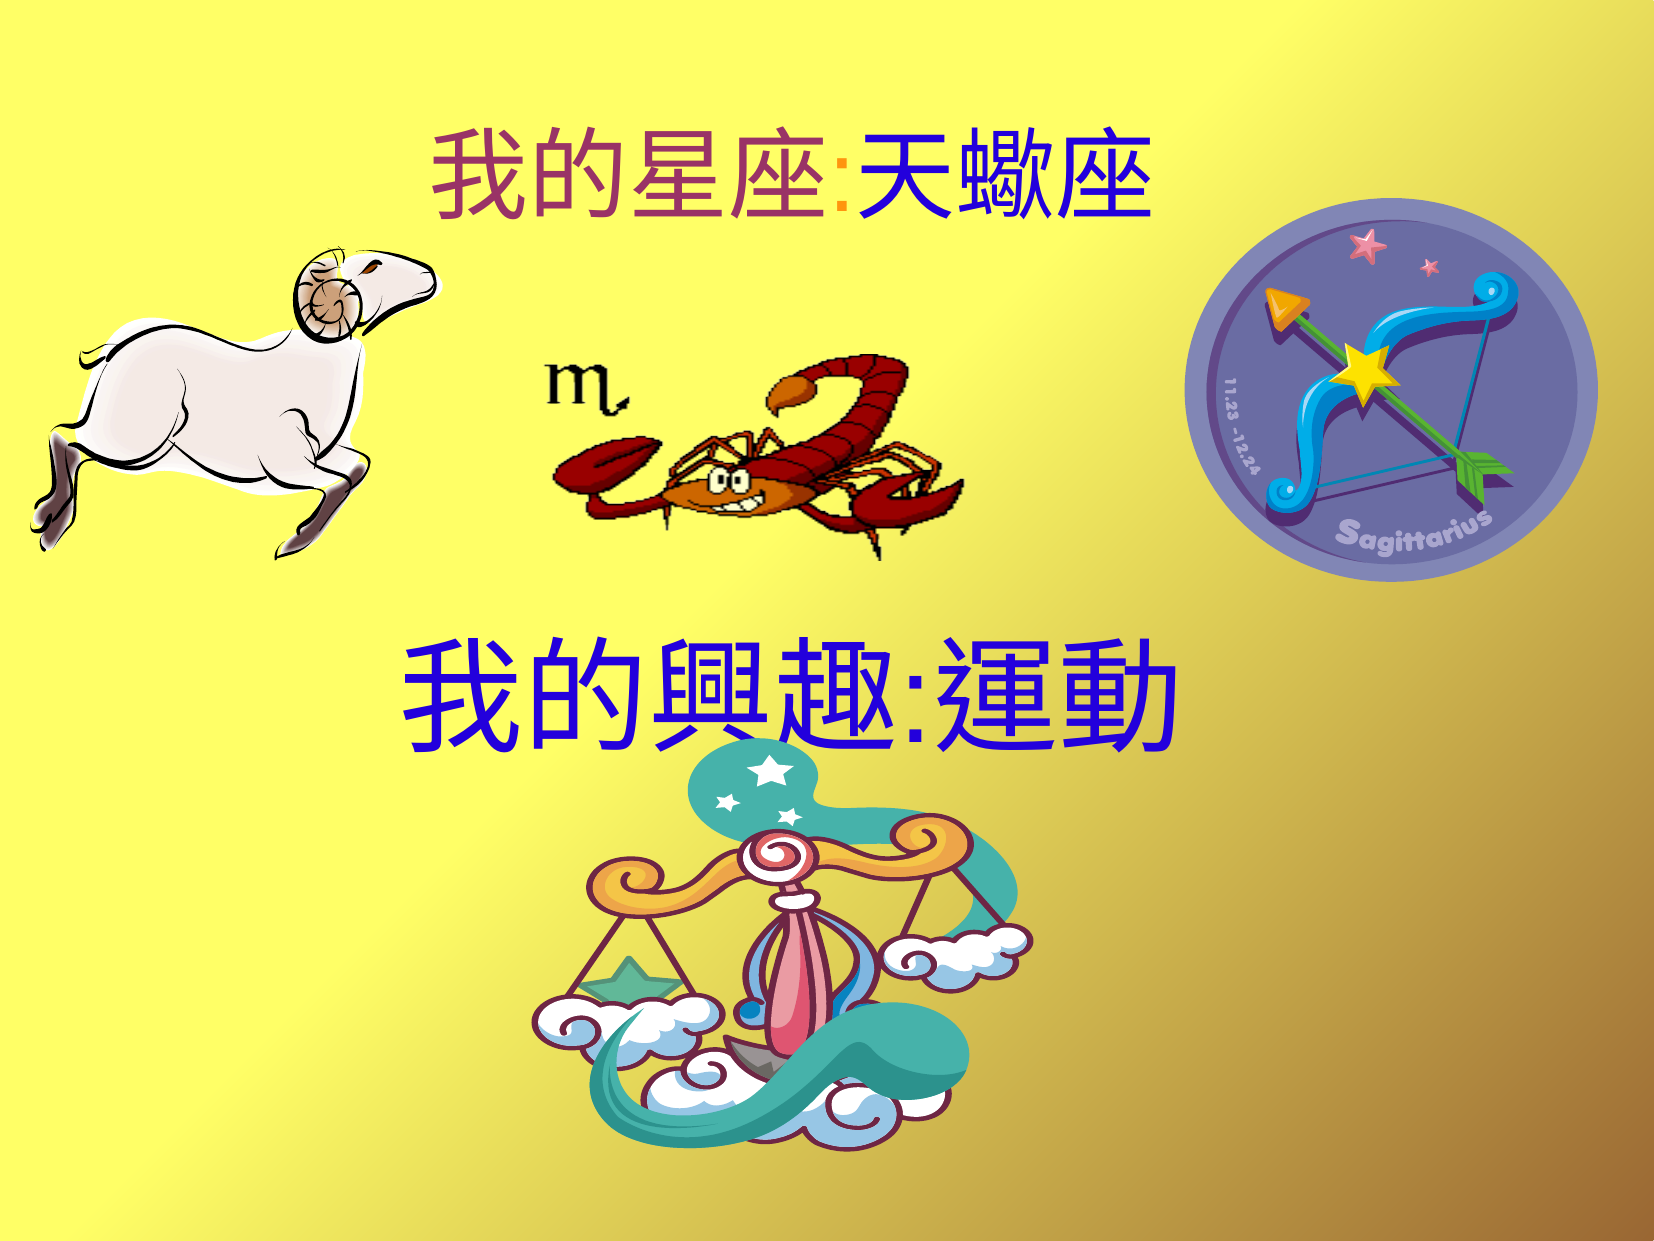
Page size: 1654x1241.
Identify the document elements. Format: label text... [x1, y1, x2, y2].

picture [531, 354, 1004, 562]
picture [1184, 198, 1598, 582]
picture [29, 245, 443, 562]
text_box 我的星座:天蠍座 [413, 88, 1654, 224]
picture [531, 738, 1034, 1152]
text_box 我的興趣:運動 [383, 590, 1329, 847]
